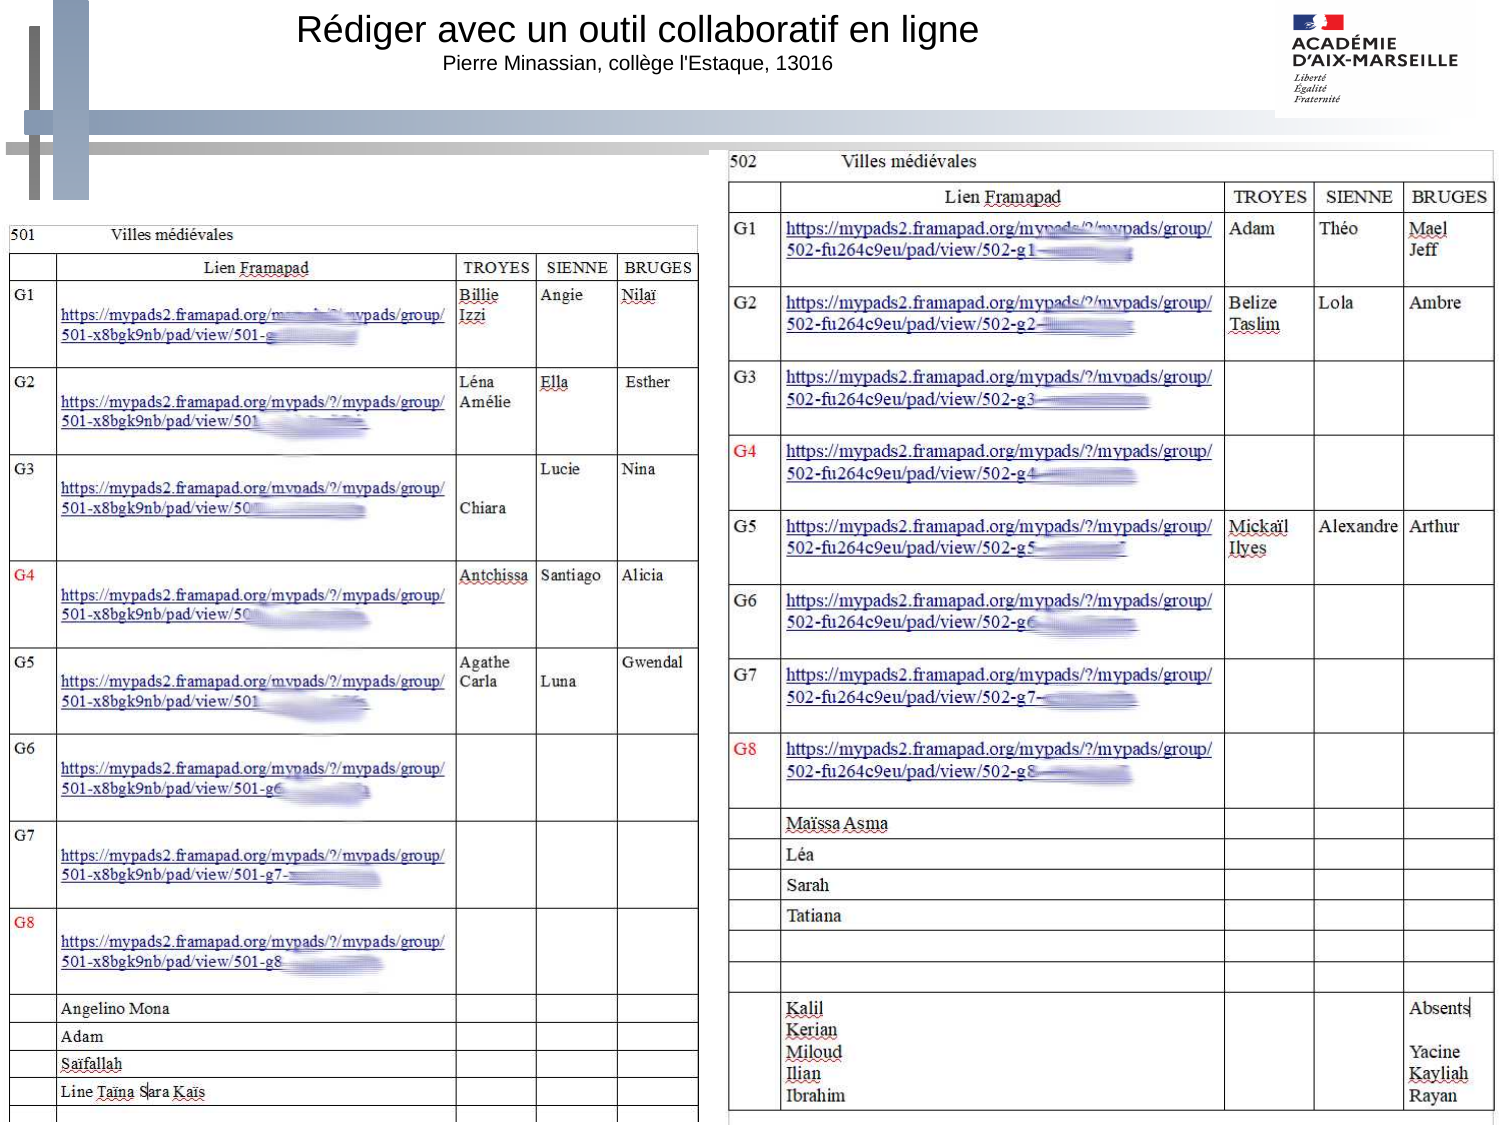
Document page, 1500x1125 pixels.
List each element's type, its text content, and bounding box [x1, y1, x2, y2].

picture [1275, 0, 1476, 118]
picture [0, 150, 1500, 1125]
text_box Rédiger avec un outil collaboratif en ligne Pierre Minassian, collège l'Estaque, 13016 [88, 0, 1188, 83]
text_box [5, 0, 1454, 200]
